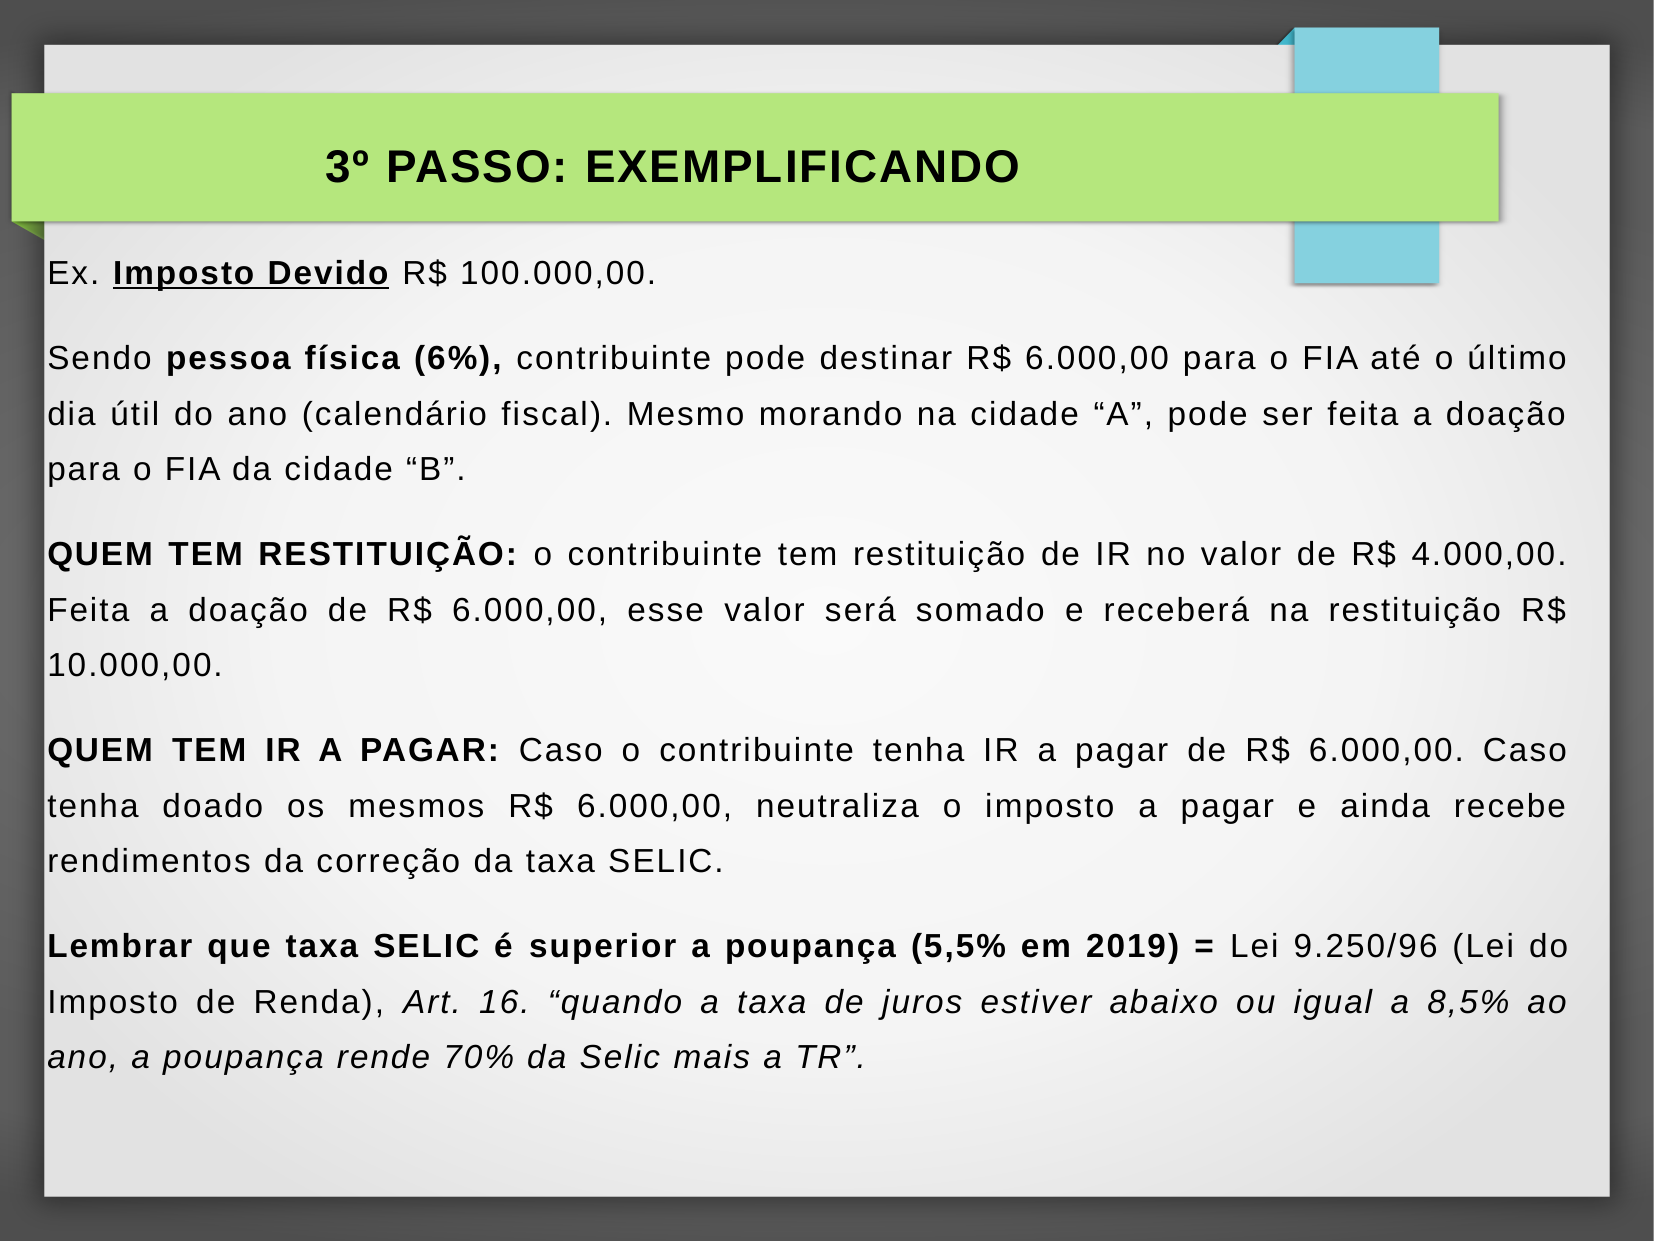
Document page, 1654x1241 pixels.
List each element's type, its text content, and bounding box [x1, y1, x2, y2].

picture [0, 0, 1654, 1241]
title 3º PASSO: EXEMPLIFICANDO [82, 94, 1264, 213]
list Ex. Imposto Devido R$ 100.000,00. Sendo pessoa física (6%), contribuinte pode destinar R$ 6.000,00 para o FIA até o último dia útil do ano (calendário fiscal). Mesmo morando na cidade “A”, pode ser feita a doação para o FIA da cidade “B”. QUEM TEM RESTITUIÇÃO: o contribuinte tem restituição de IR no valor de R$ 4.000,00. Feita a doação de R$ 6.000,00, esse valor será somado e receberá na restituição R$ 10.000,00. QUEM TEM IR A PAGAR: Caso o contribuinte tenha IR a pagar de R$ 6.000,00. Caso tenha doado os mesmos R$ 6.000,00, neutraliza o imposto a pagar e ainda recebe rendimentos da correção da taxa SELIC. Lembrar que taxa SELIC é superior a poupança (5,5% em 2019) = Lei 9.250/96 (Lei do Imposto de Renda), Art. 16. “quando a taxa de juros estiver abaixo ou igual a 8,5% ao ano, a poupança rende 70% da Selic mais a TR”. [47, 236, 1571, 1182]
